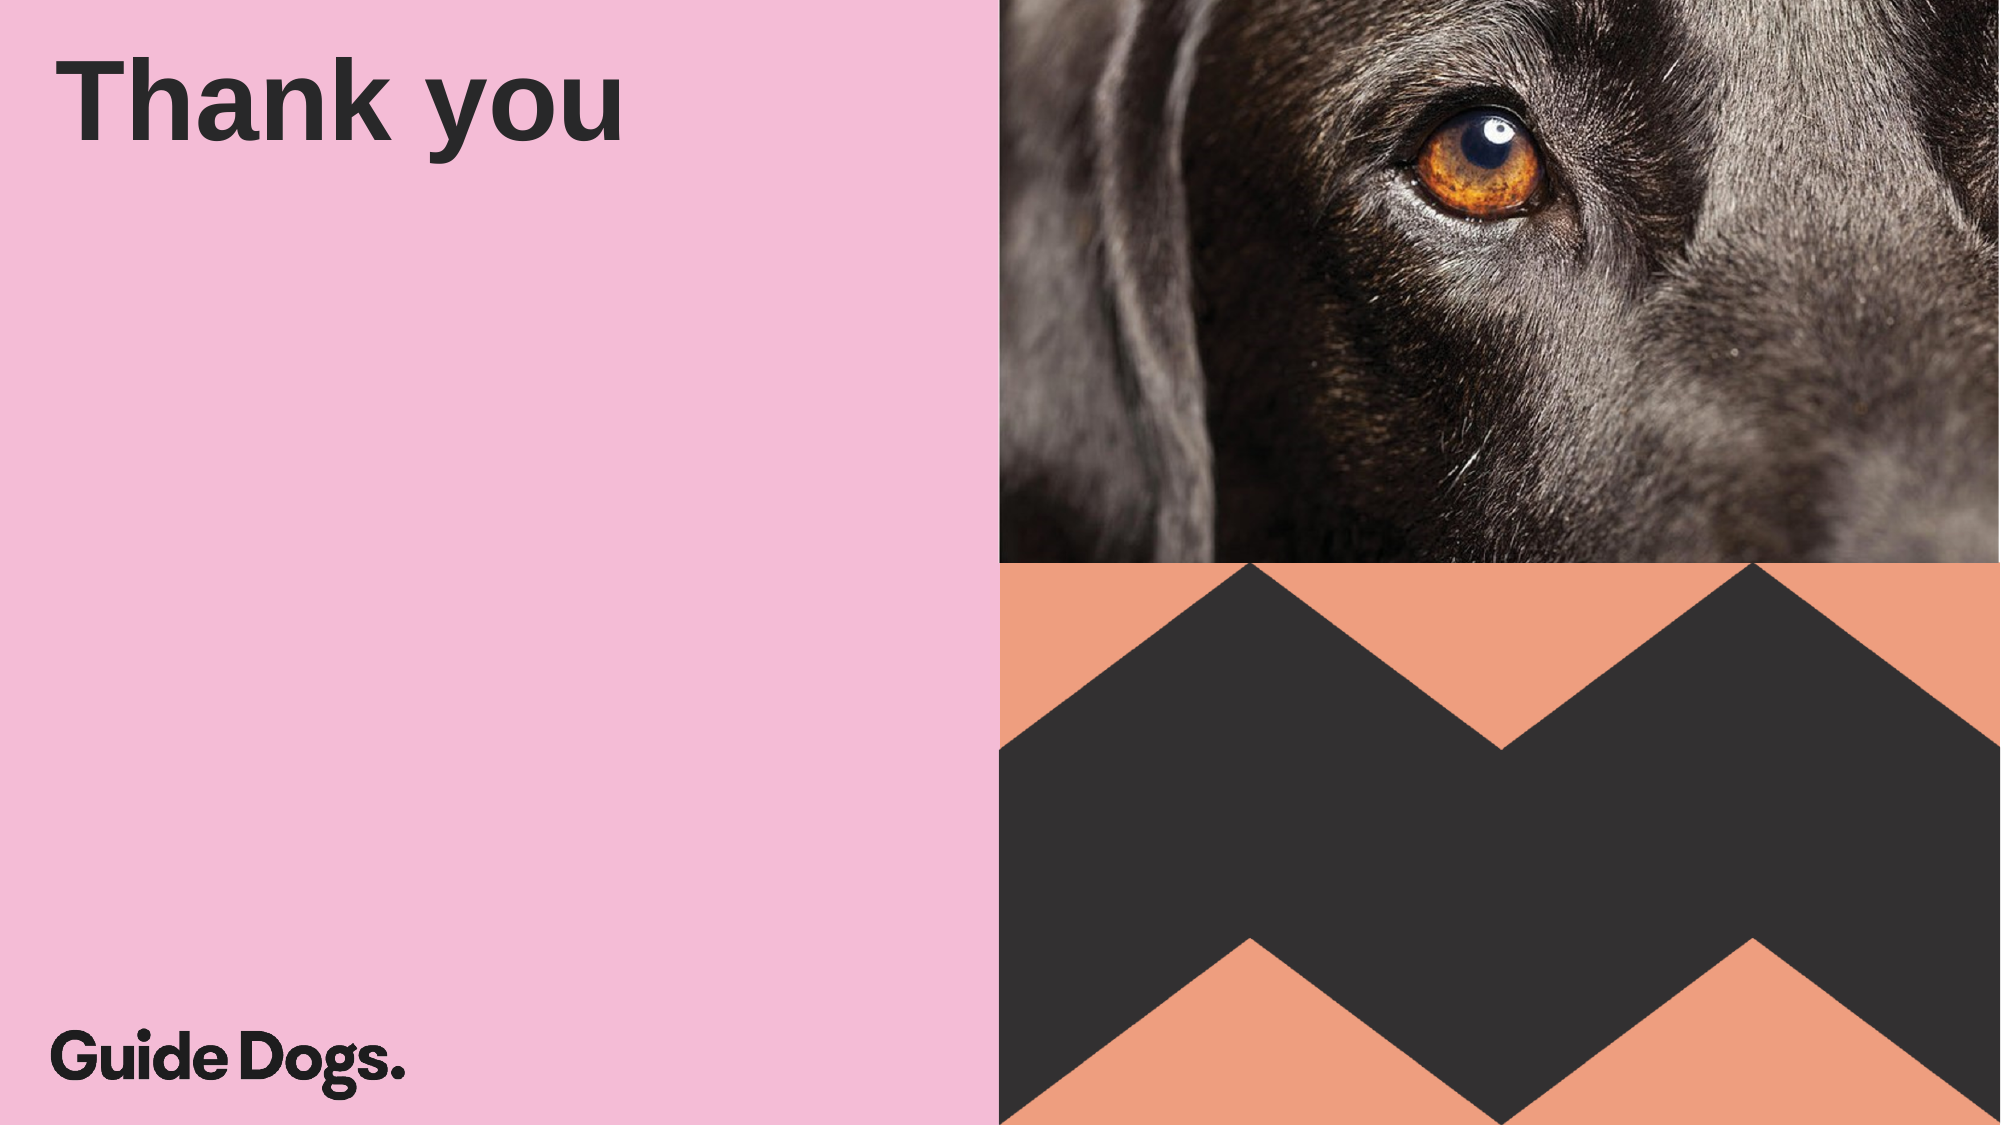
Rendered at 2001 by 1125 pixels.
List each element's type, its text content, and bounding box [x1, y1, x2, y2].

title Thank you [40, 34, 909, 352]
picture [998, 0, 1999, 563]
